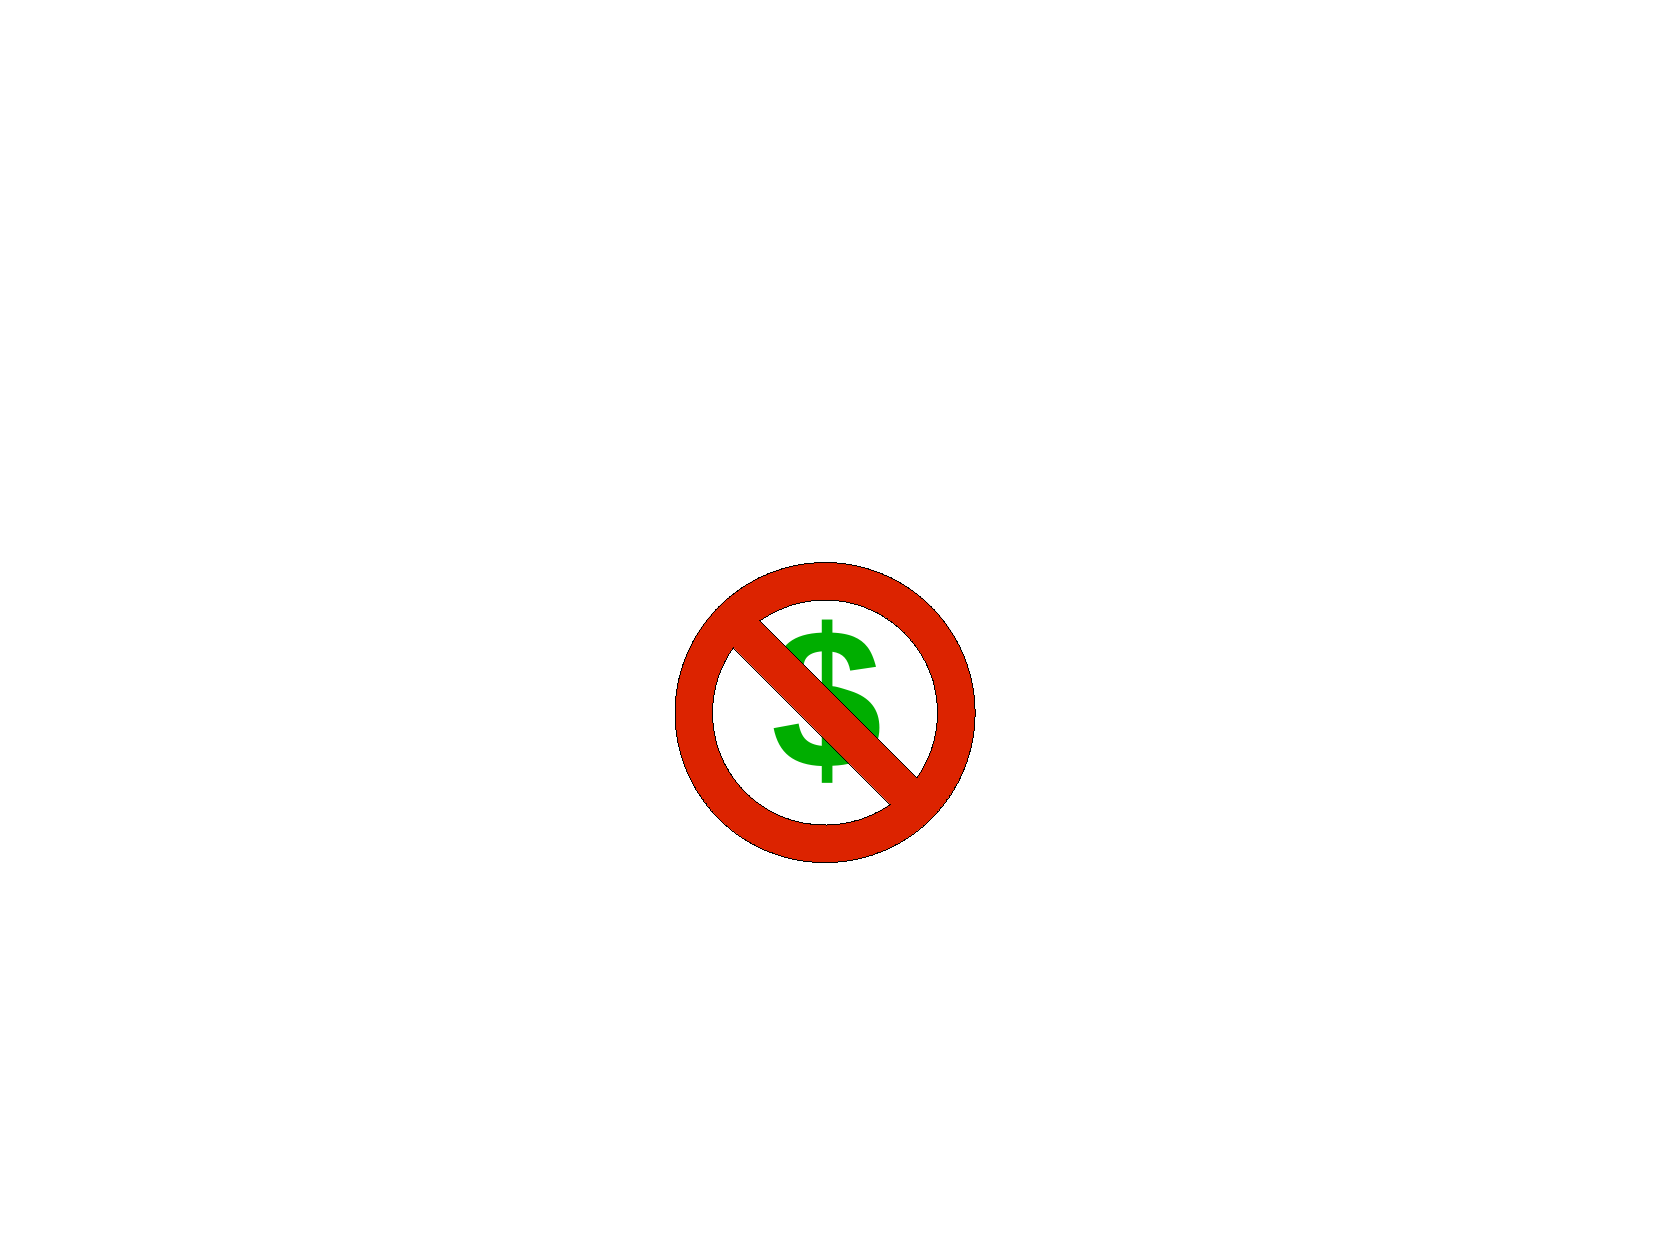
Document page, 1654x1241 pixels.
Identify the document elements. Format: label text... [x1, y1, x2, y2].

text_box [675, 562, 976, 863]
subtitle $ [82, 297, 1571, 1102]
